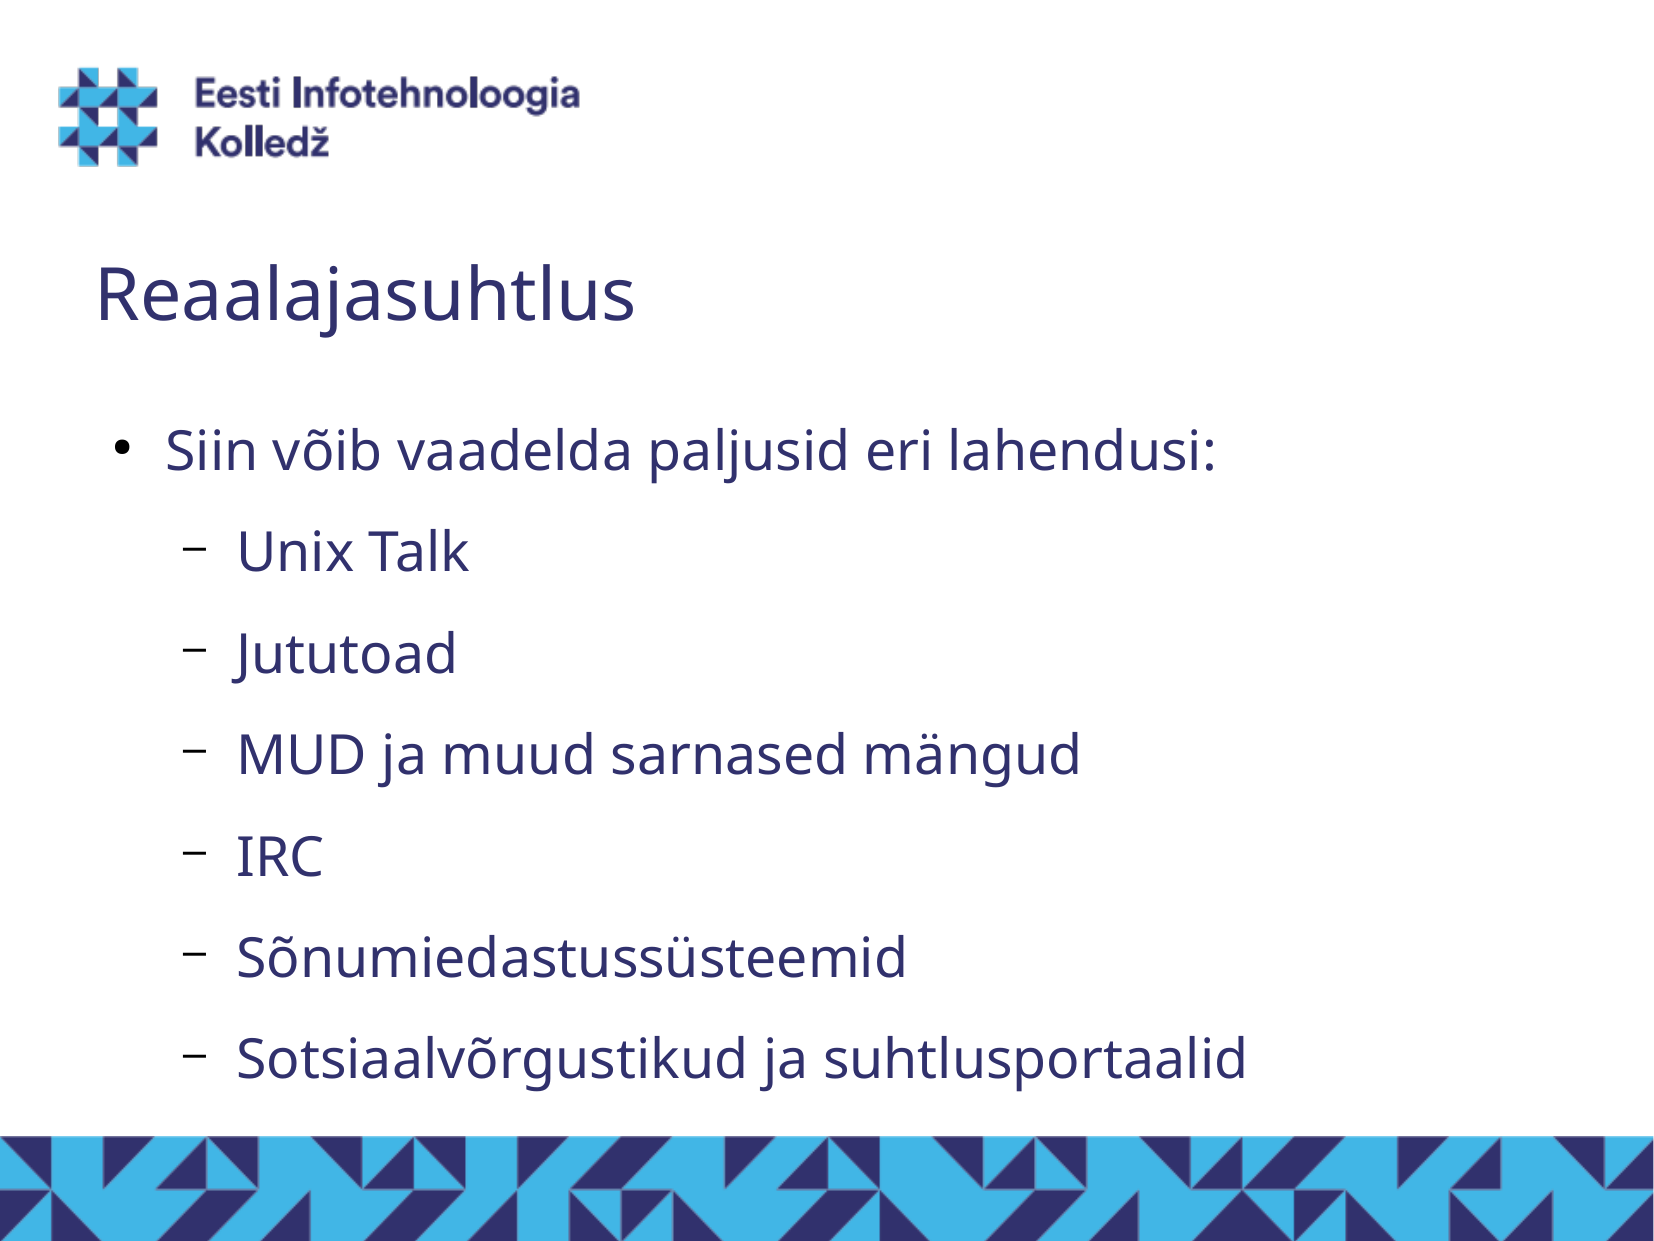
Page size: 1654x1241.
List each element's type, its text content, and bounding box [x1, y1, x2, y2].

title Reaalajasuhtlus [94, 188, 1607, 396]
list Siin võib vaadelda paljusid eri lahendusi: Unix Talk Jututoad MUD ja muud sarnased mängud IRC Sõnumiedastussüsteemid Sotsiaalvõrgustikud ja suhtlusportaalid [94, 411, 1607, 1111]
